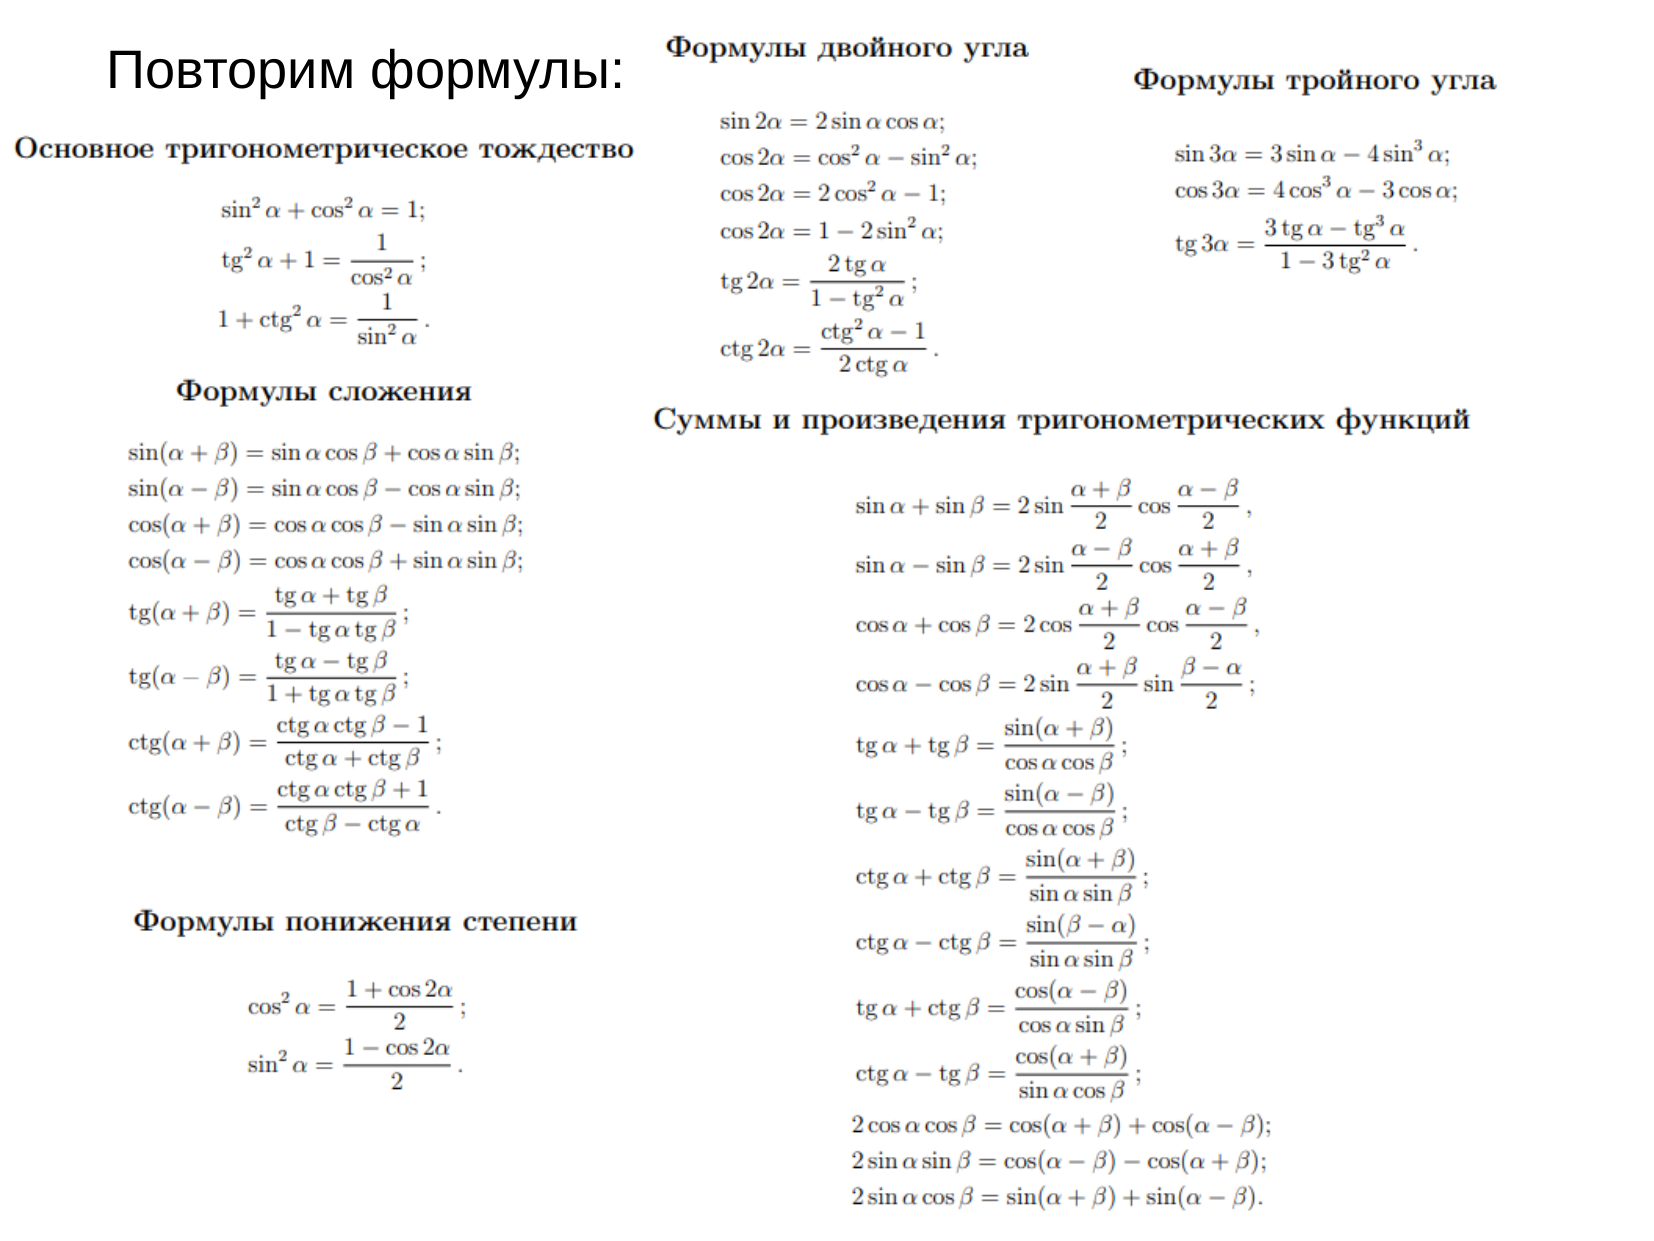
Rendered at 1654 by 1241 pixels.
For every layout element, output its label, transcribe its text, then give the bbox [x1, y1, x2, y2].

title Повторим формулы: [23, 23, 709, 116]
picture [658, 35, 1040, 386]
picture [1133, 58, 1505, 289]
picture [2, 122, 1480, 1217]
picture [118, 901, 584, 1099]
